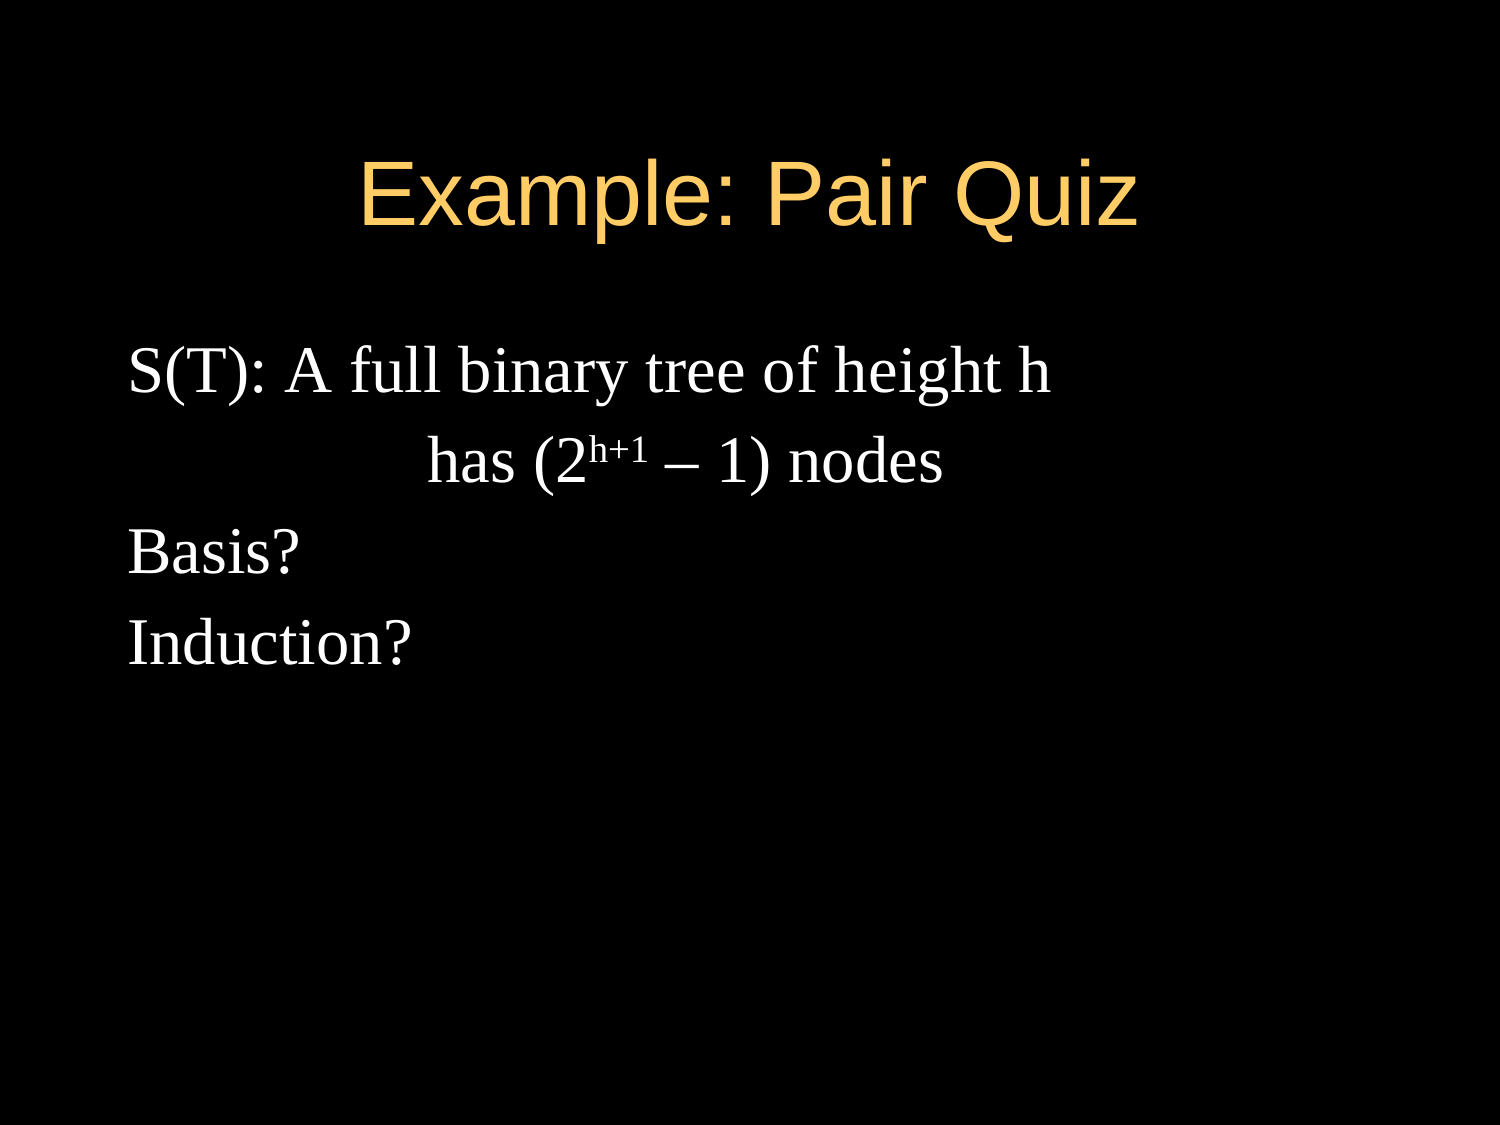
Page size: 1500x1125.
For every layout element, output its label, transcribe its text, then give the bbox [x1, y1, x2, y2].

title Example: Pair Quiz [112, 99, 1388, 288]
list S(T): A full binary tree of height h has (2h+1 – 1) nodes Basis? Induction? [112, 324, 1388, 1001]
